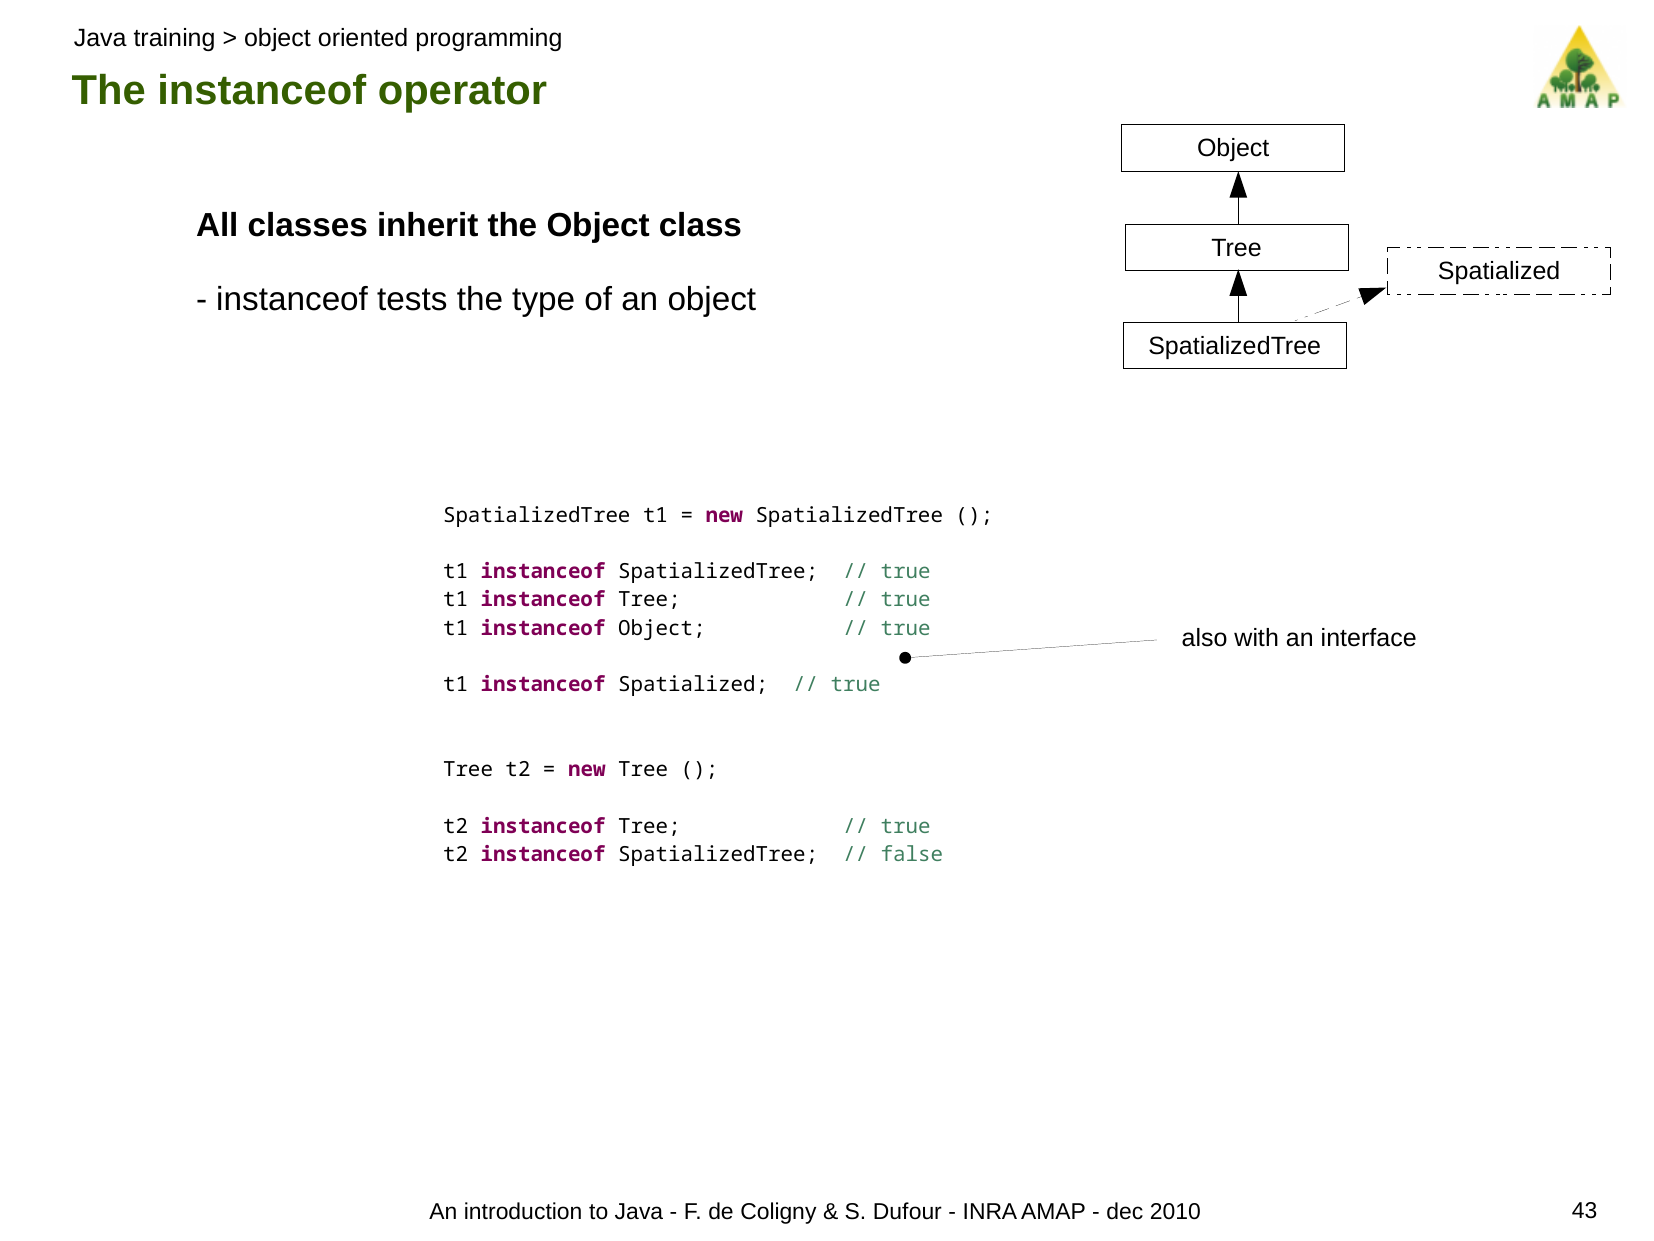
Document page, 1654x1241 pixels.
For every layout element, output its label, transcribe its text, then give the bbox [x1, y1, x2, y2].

picture [1533, 25, 1627, 108]
text_box Spatialized [1387, 247, 1611, 295]
text_box Java training > object oriented programming [59, 16, 1004, 60]
text_box also with an interface [1166, 616, 1490, 660]
text_box All classes inherit the Object class - instanceof tests the type of an object [181, 199, 1139, 326]
text_box Object [1121, 124, 1345, 172]
text_box SpatializedTree t1 = new SpatializedTree (); t1 instanceof SpatializedTree; // true t1 instanceof Tree; // true t1 instanceof Object; // true t1 instanceof Spatialized; // true Tree t2 = new Tree (); t2 instanceof Tree; // true t2 instanceof SpatializedTree; // false [428, 492, 1008, 823]
text_box SpatializedTree [1123, 322, 1347, 369]
text_box Tree [1125, 224, 1349, 271]
text_box The instanceof operator [56, 59, 1513, 121]
